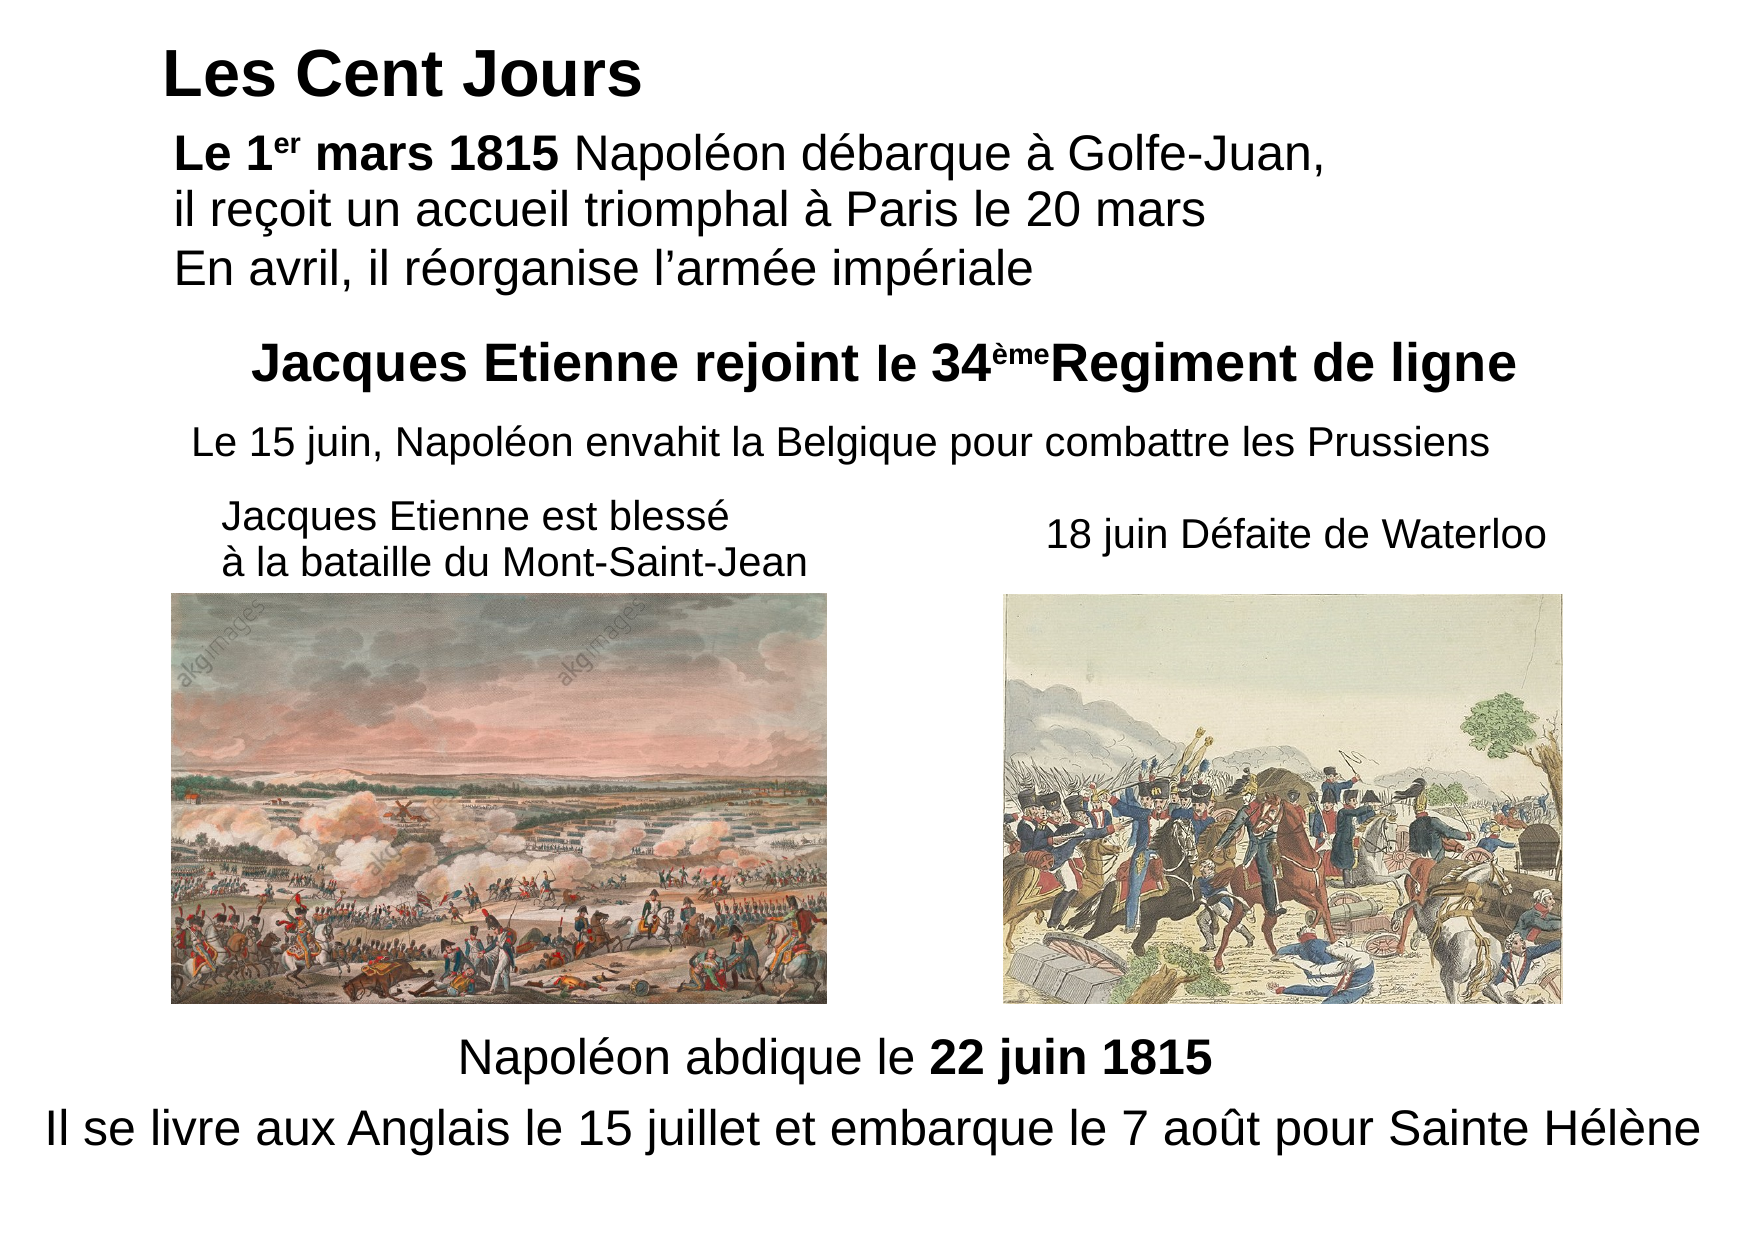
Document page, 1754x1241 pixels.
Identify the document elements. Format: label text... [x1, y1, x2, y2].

picture [1003, 594, 1563, 1004]
text_box Le 15 juin, Napoléon envahit la Belgique pour combattre les Prussiens [176, 411, 1506, 473]
text_box Jacques Etienne rejoint le 34èmeRegiment de ligne [236, 324, 1536, 401]
text_box Napoléon abdique le 22 juin 1815 [442, 1021, 1241, 1092]
text_box Le 1er mars 1815 Napoléon débarque à Golfe-Juan, il reçoit un accueil triomphal à Paris le 20 mars [158, 118, 1359, 245]
text_box Les Cent Jours [147, 28, 659, 119]
text_box Jacques Etienne est blessé à la bataille du Mont-Saint-Jean [206, 485, 824, 594]
text_box 18 juin Défaite de Waterloo [1030, 503, 1563, 566]
picture [171, 593, 827, 1004]
text_box Il se livre aux Anglais le 15 juillet et embarque le 7 août pour Sainte Hélène [29, 1092, 1718, 1164]
text_box En avril, il réorganise l’armée impériale [158, 232, 1123, 304]
